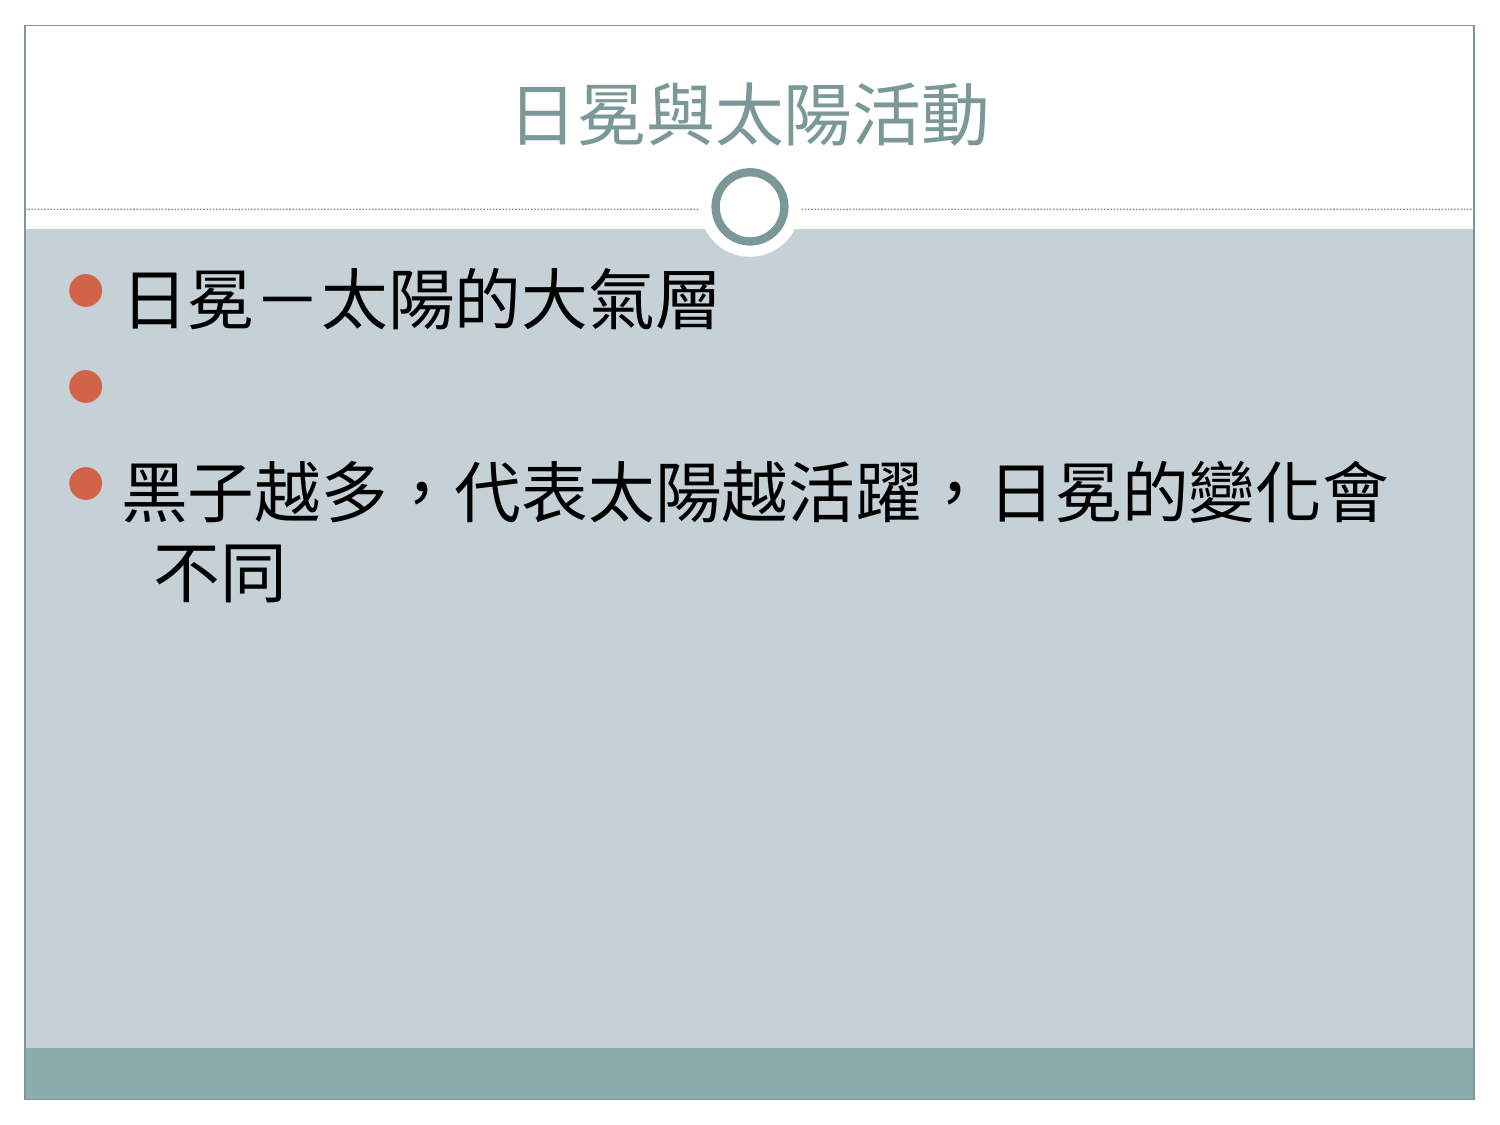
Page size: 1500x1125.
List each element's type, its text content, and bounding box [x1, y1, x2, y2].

list 日冕－太陽的大氣層 黑子越多，代表太陽越活躍，日冕的變化會不同 [49, 249, 1450, 1005]
title 日冕與太陽活動 [49, 37, 1450, 162]
